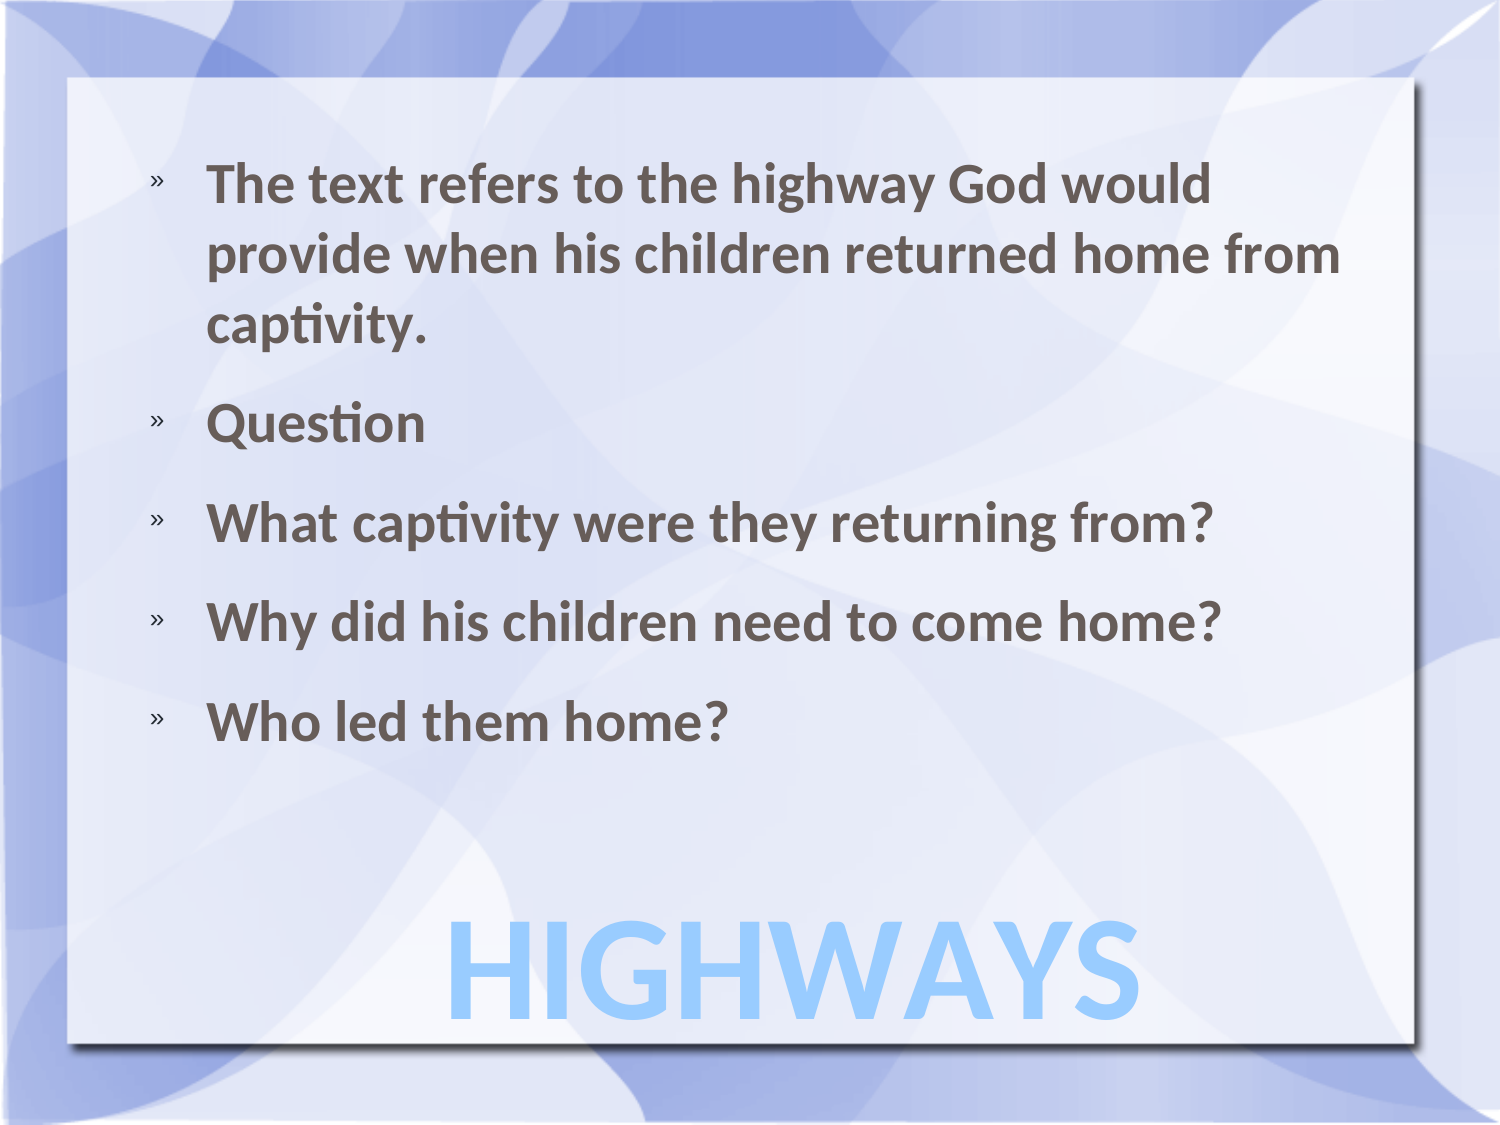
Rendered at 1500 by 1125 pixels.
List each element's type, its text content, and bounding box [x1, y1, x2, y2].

title HIGHWAYS [200, 862, 1388, 1050]
picture [0, 0, 1500, 1125]
list The text refers to the highway God would provide when his children returned home from captivity. Question What captivity were they returning from? Why did his children need to come home? Who led them home? [135, 137, 1360, 863]
